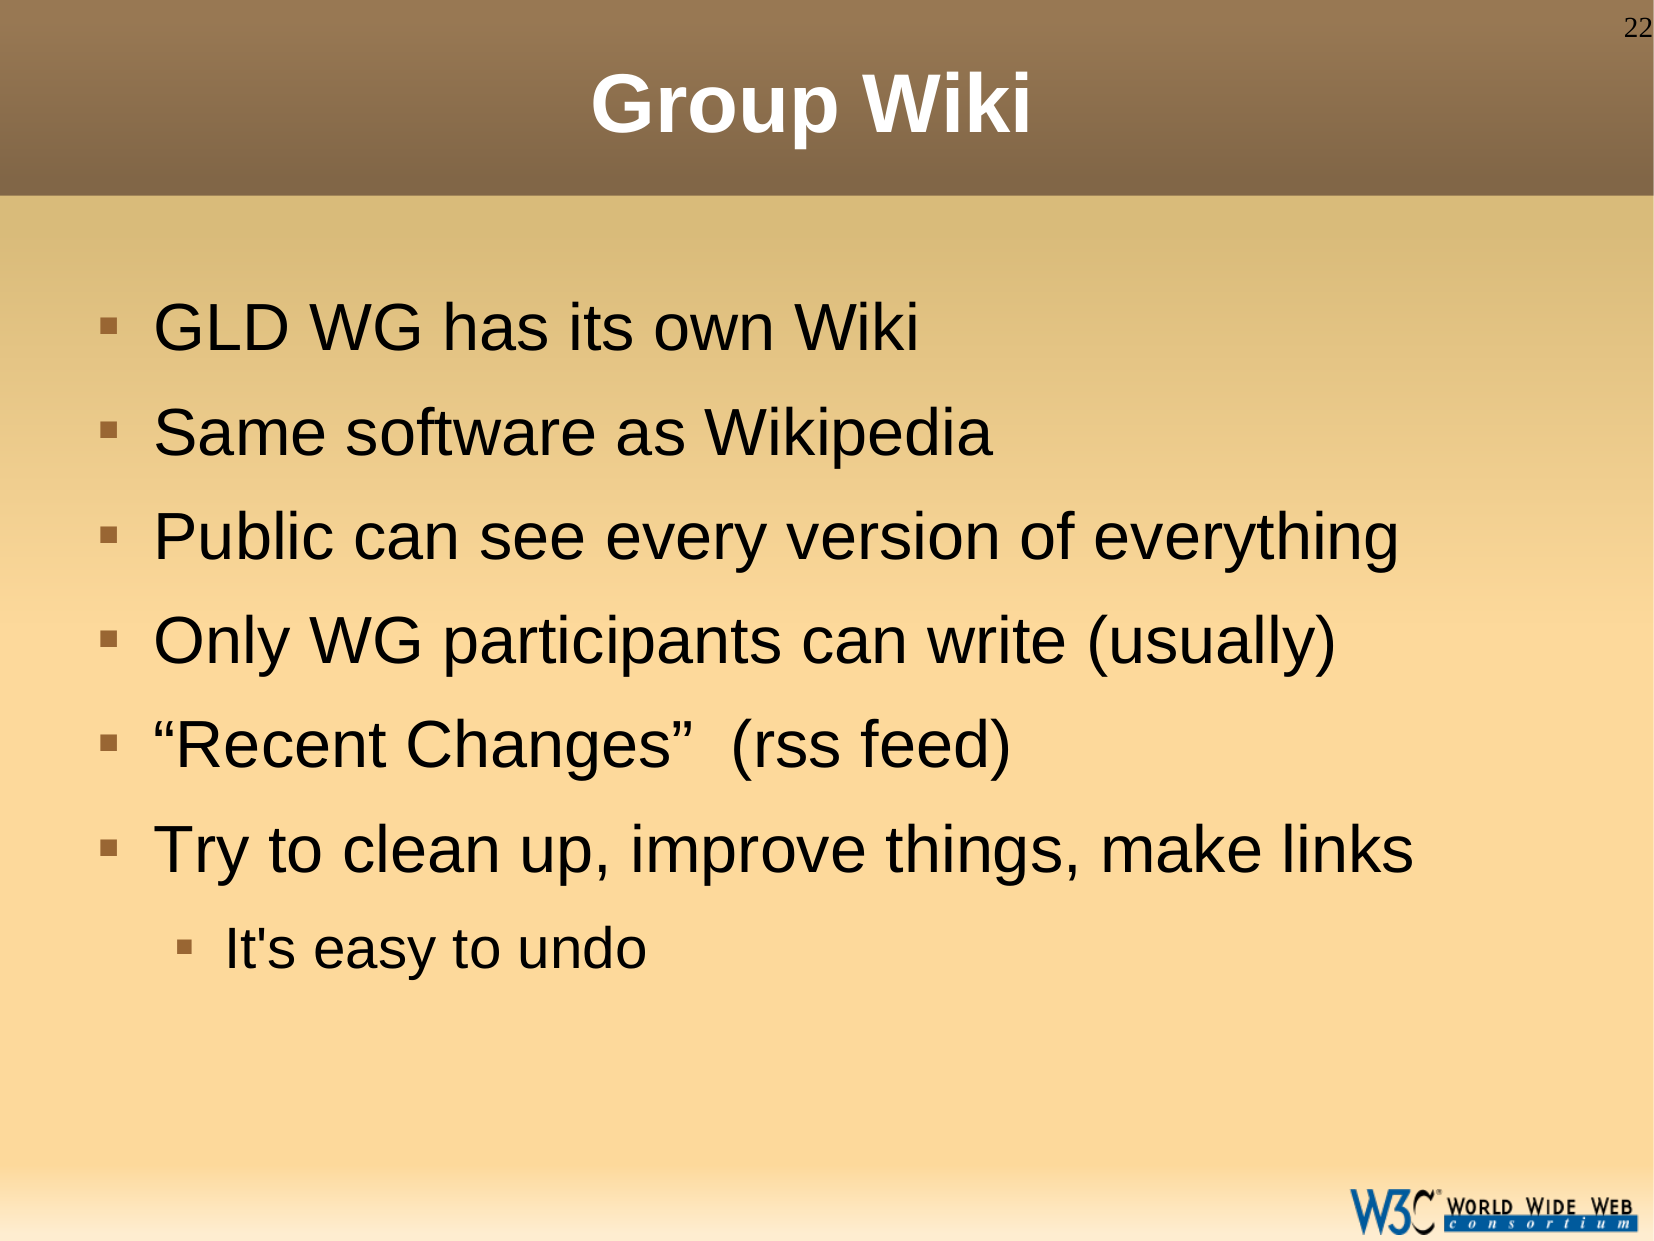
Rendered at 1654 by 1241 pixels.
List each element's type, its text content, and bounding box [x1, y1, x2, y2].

title Group Wiki [0, 0, 1654, 208]
picture [0, 208, 1654, 1241]
list GLD WG has its own Wiki Same software as Wikipedia Public can see every version of everything Only WG participants can write (usually) “Recent Changes” (rss feed) Try to clean up, improve things, make links It's easy to undo [82, 290, 1571, 1109]
